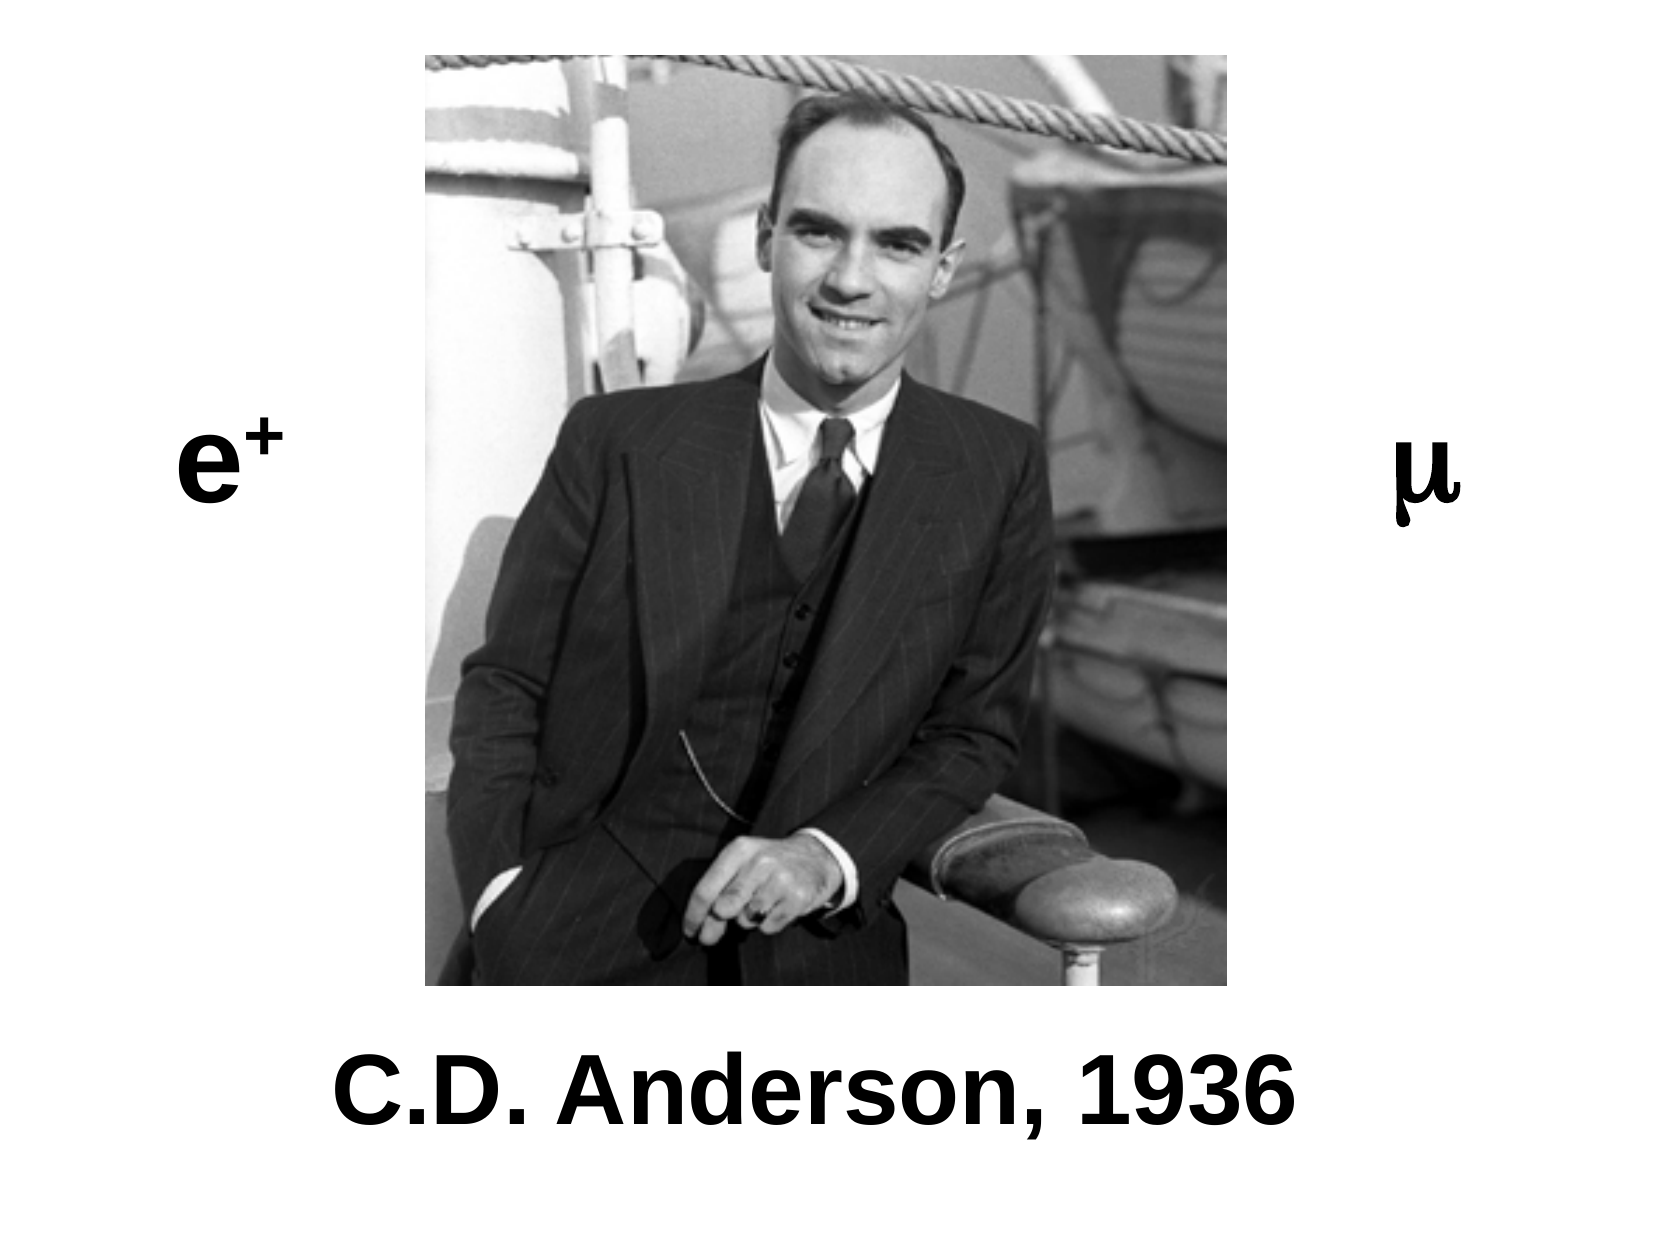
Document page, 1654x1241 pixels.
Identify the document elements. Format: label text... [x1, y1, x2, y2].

picture [425, 55, 1227, 986]
text_box m [1374, 405, 1476, 584]
text_box C.D. Anderson, 1936 [316, 1026, 1314, 1192]
text_box e+ [159, 382, 302, 586]
